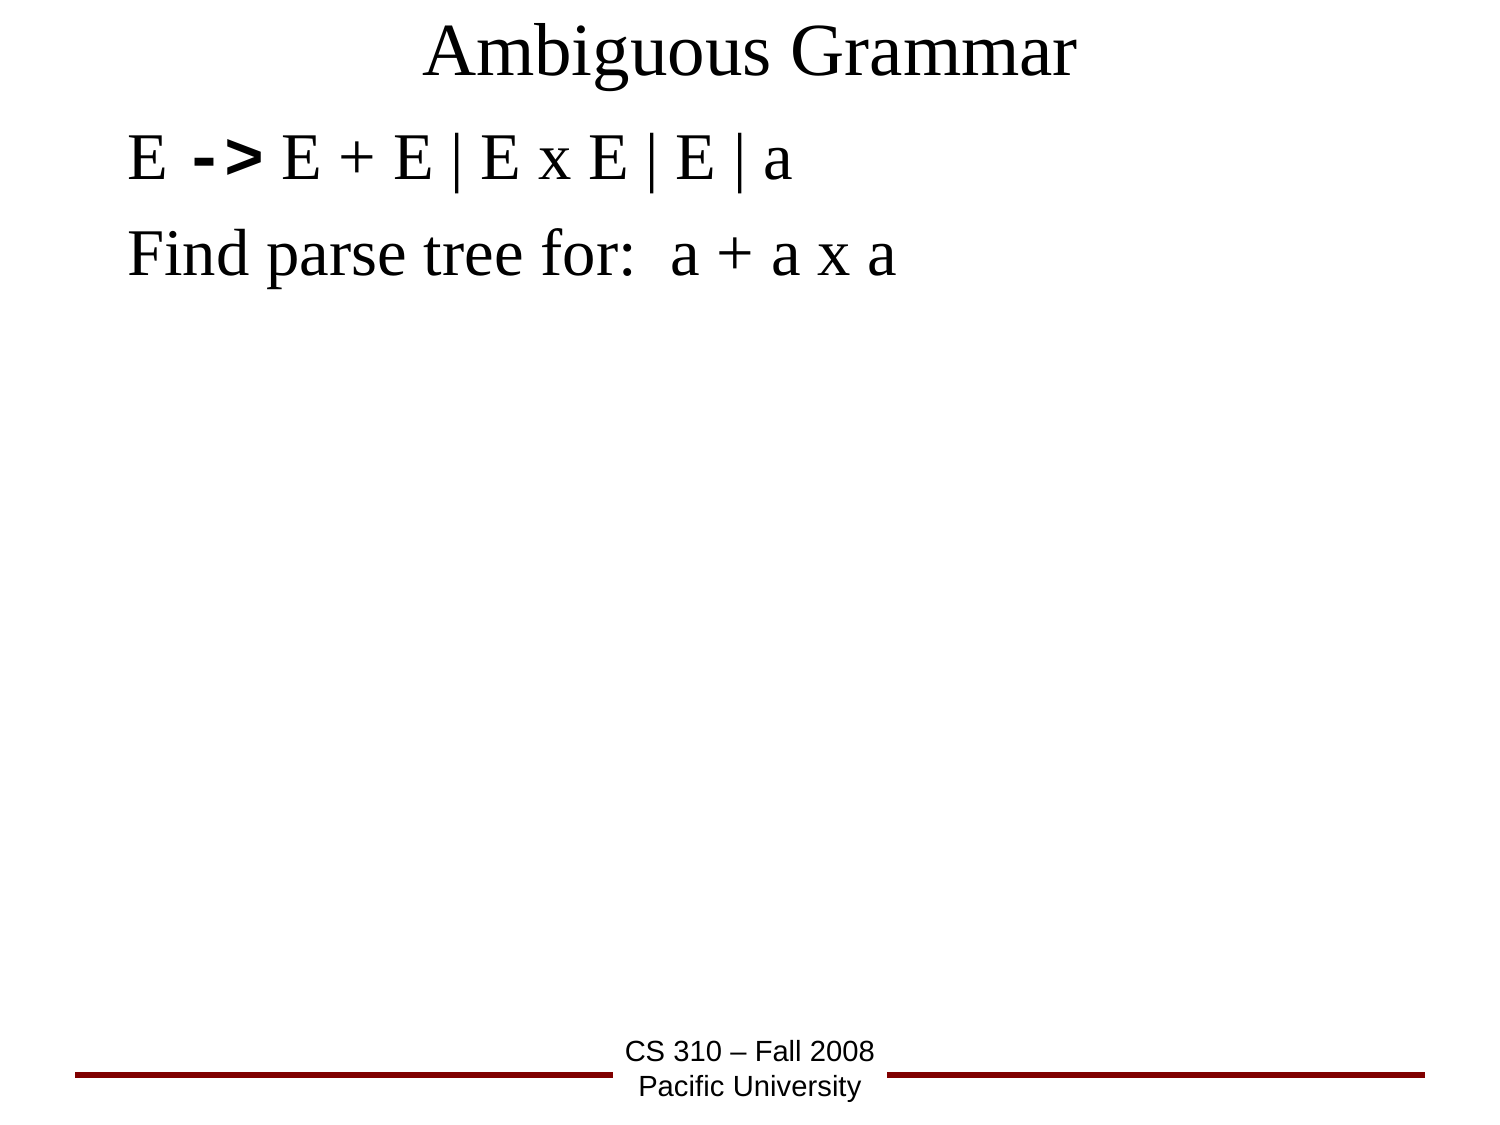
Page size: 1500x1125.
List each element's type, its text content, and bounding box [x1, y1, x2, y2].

title Ambiguous Grammar [112, 0, 1388, 100]
list E -> E + E | E x E | E | a Find parse tree for: a + a x a [112, 112, 1388, 1001]
